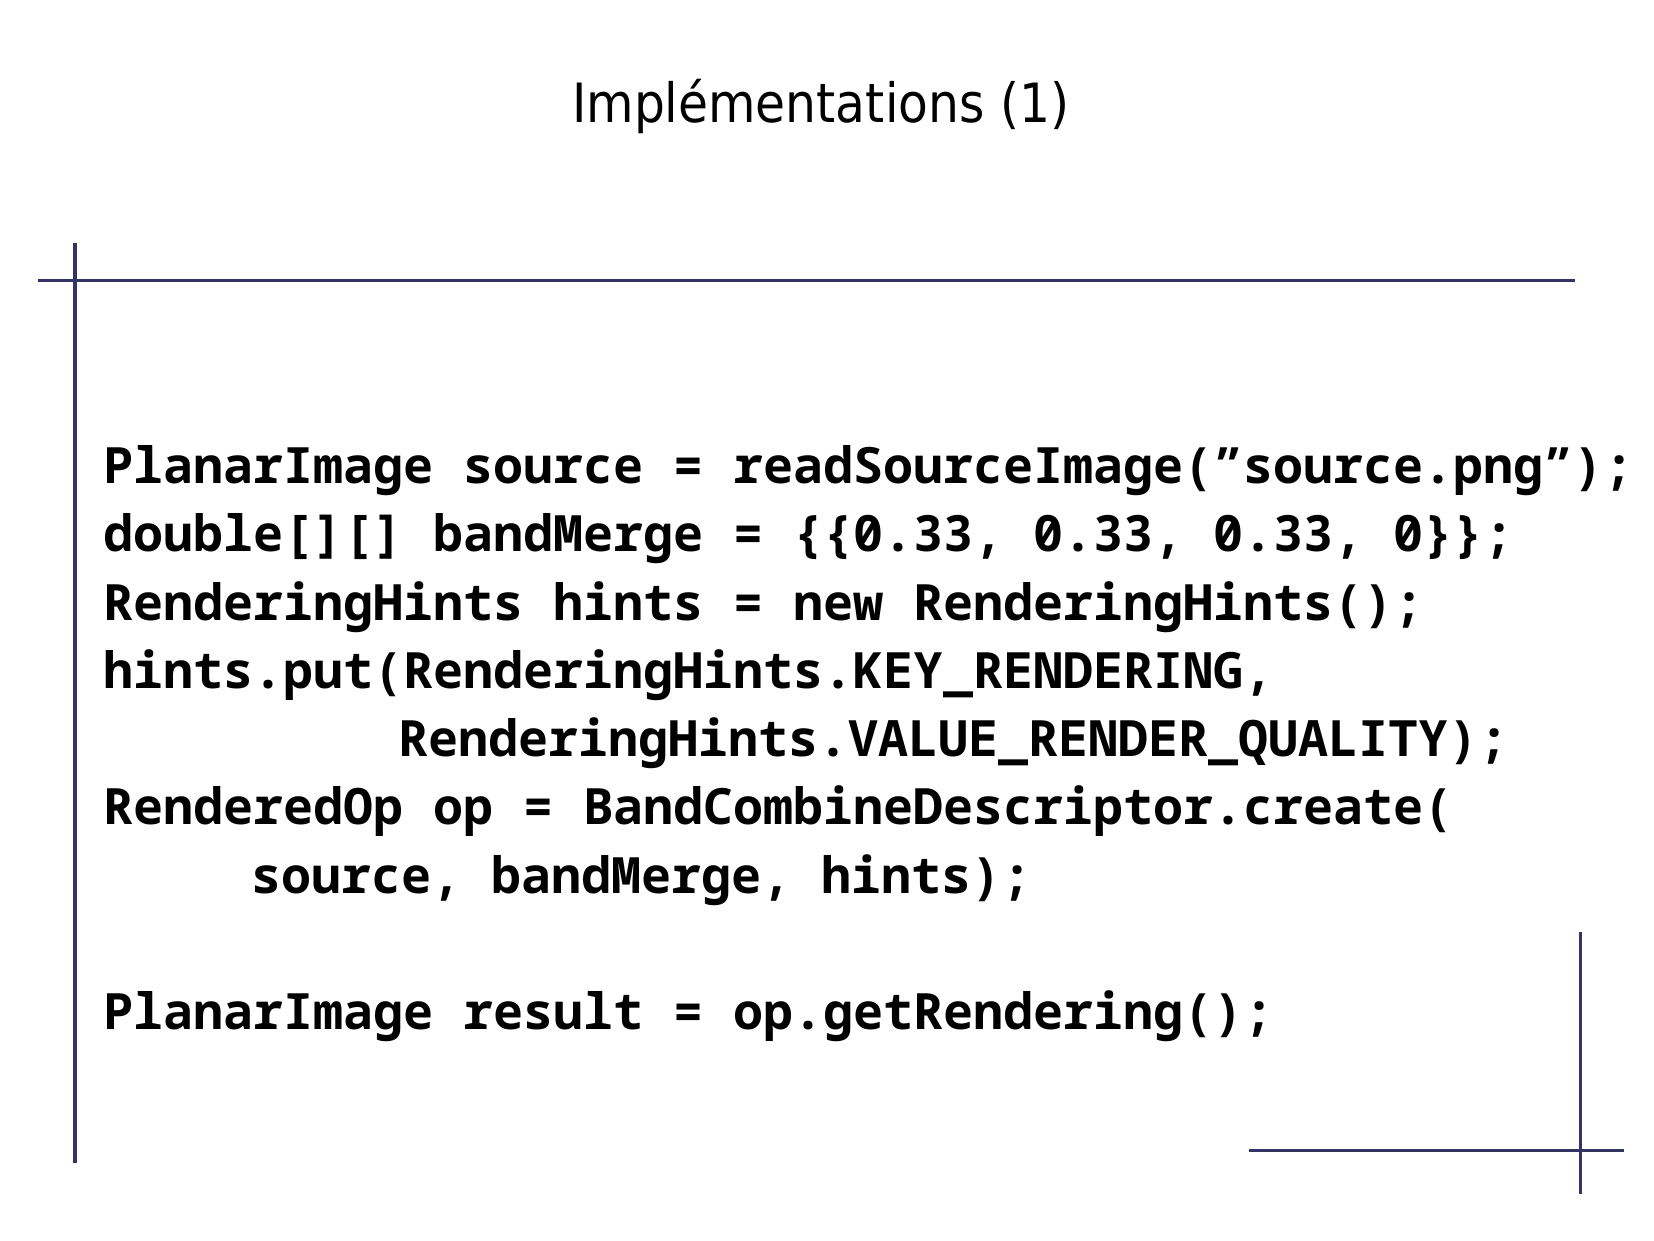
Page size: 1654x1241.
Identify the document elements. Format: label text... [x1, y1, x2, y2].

title Implémentations (1) [76, 7, 1565, 200]
text_box PlanarImage source = readSourceImage(”source.png”); double[][] bandMerge = {{0.33, 0.33, 0.33, 0}}; RenderingHints hints = new RenderingHints(); hints.put(RenderingHints.KEY_RENDERING, RenderingHints.VALUE_RENDER_QUALITY); RenderedOp op = BandCombineDescriptor.create( source, bandMerge, hints); PlanarImage result = op.getRendering(); [88, 354, 1654, 1034]
